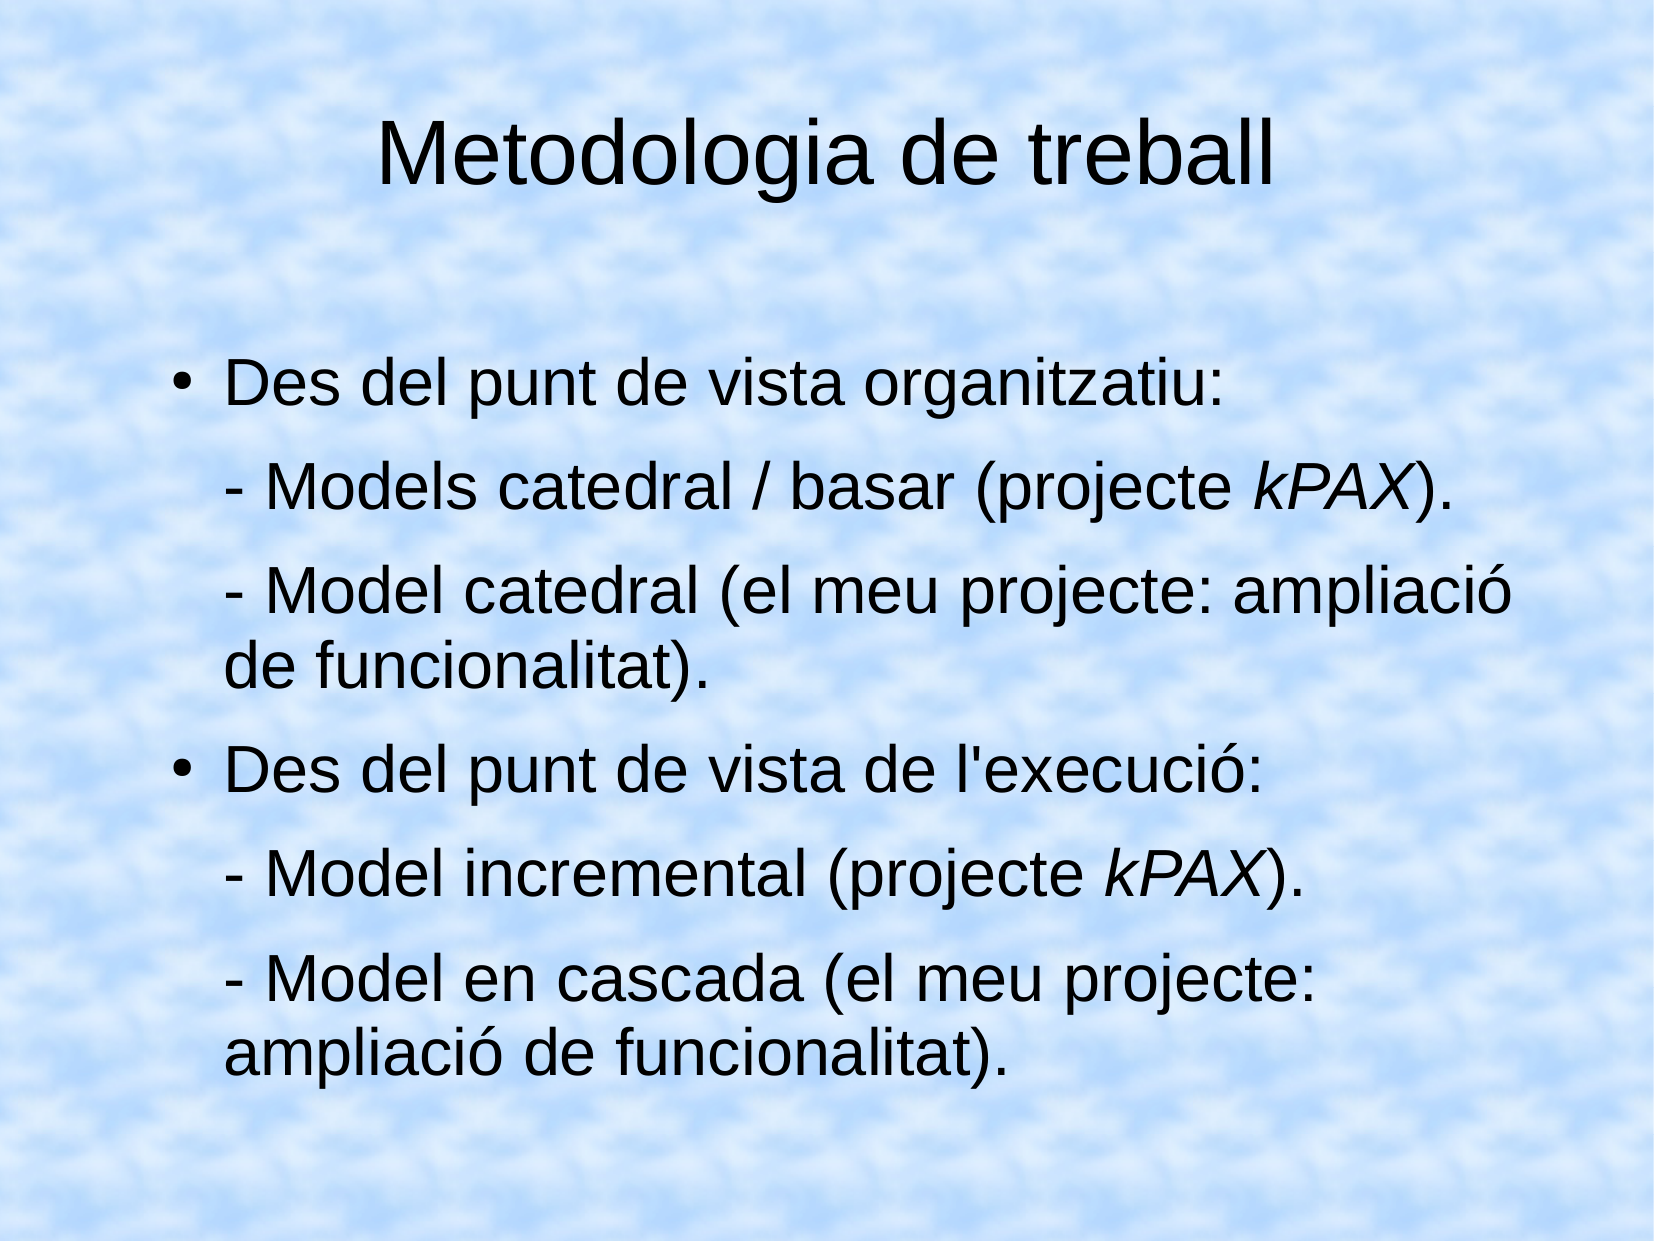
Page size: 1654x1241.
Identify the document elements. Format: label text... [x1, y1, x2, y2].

title Metodologia de treball [82, 49, 1571, 257]
picture [0, 0, 1654, 1241]
list Des del punt de vista organitzatiu: - Models catedral / basar (projecte kPAX). - Model catedral (el meu projecte: ampliació de funcionalitat). Des del punt de vista de l'execució: - Model incremental (projecte kPAX). - Model en cascada (el meu projecte: ampliació de funcionalitat). [152, 344, 1534, 1127]
